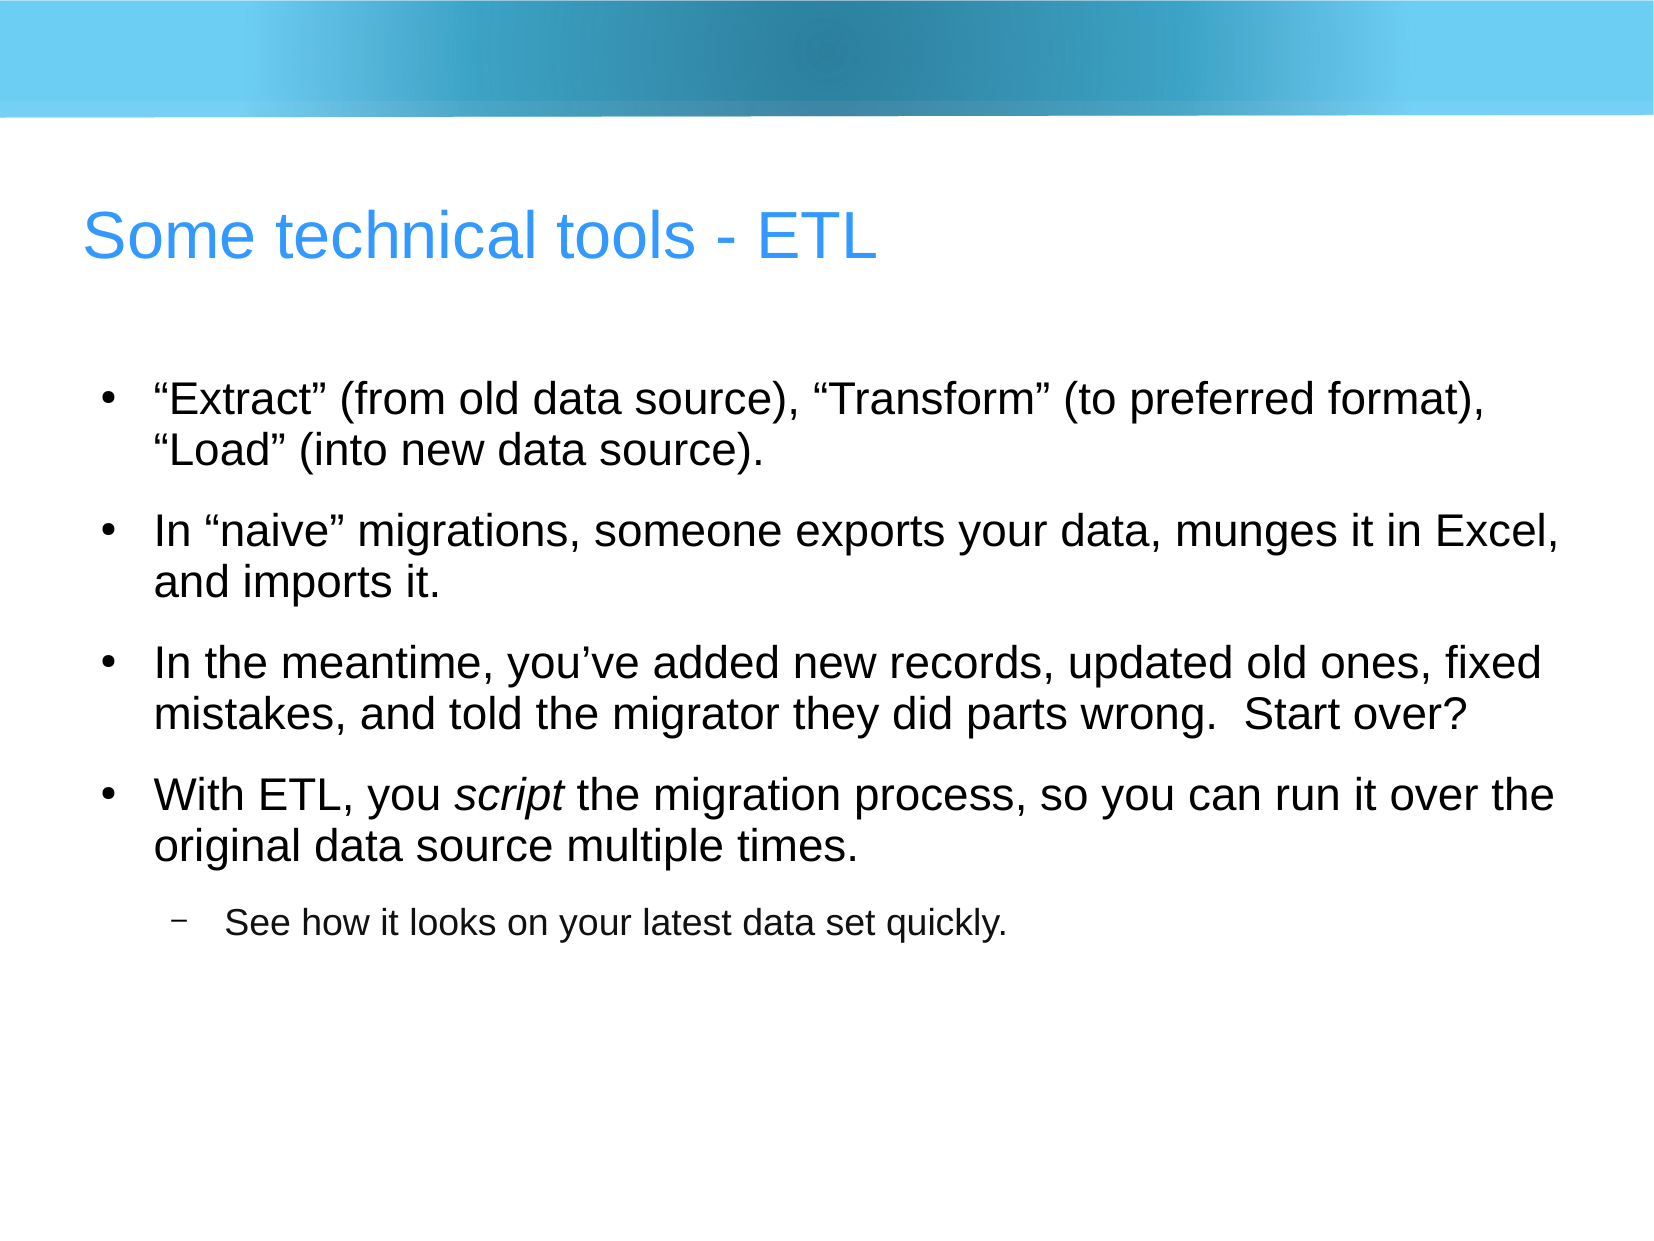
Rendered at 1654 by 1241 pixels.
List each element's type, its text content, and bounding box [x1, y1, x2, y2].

picture [0, 0, 1654, 1241]
title Some technical tools - ETL [82, 132, 1571, 340]
list “Extract” (from old data source), “Transform” (to preferred format), “Load” (into new data source). In “naive” migrations, someone exports your data, munges it in Excel, and imports it. In the meantime, you’ve added new records, updated old ones, fixed mistakes, and told the migrator they did parts wrong. Start over? With ETL, you script the migration process, so you can run it over the original data source multiple times. See how it looks on your latest data set quickly. [82, 372, 1571, 1093]
